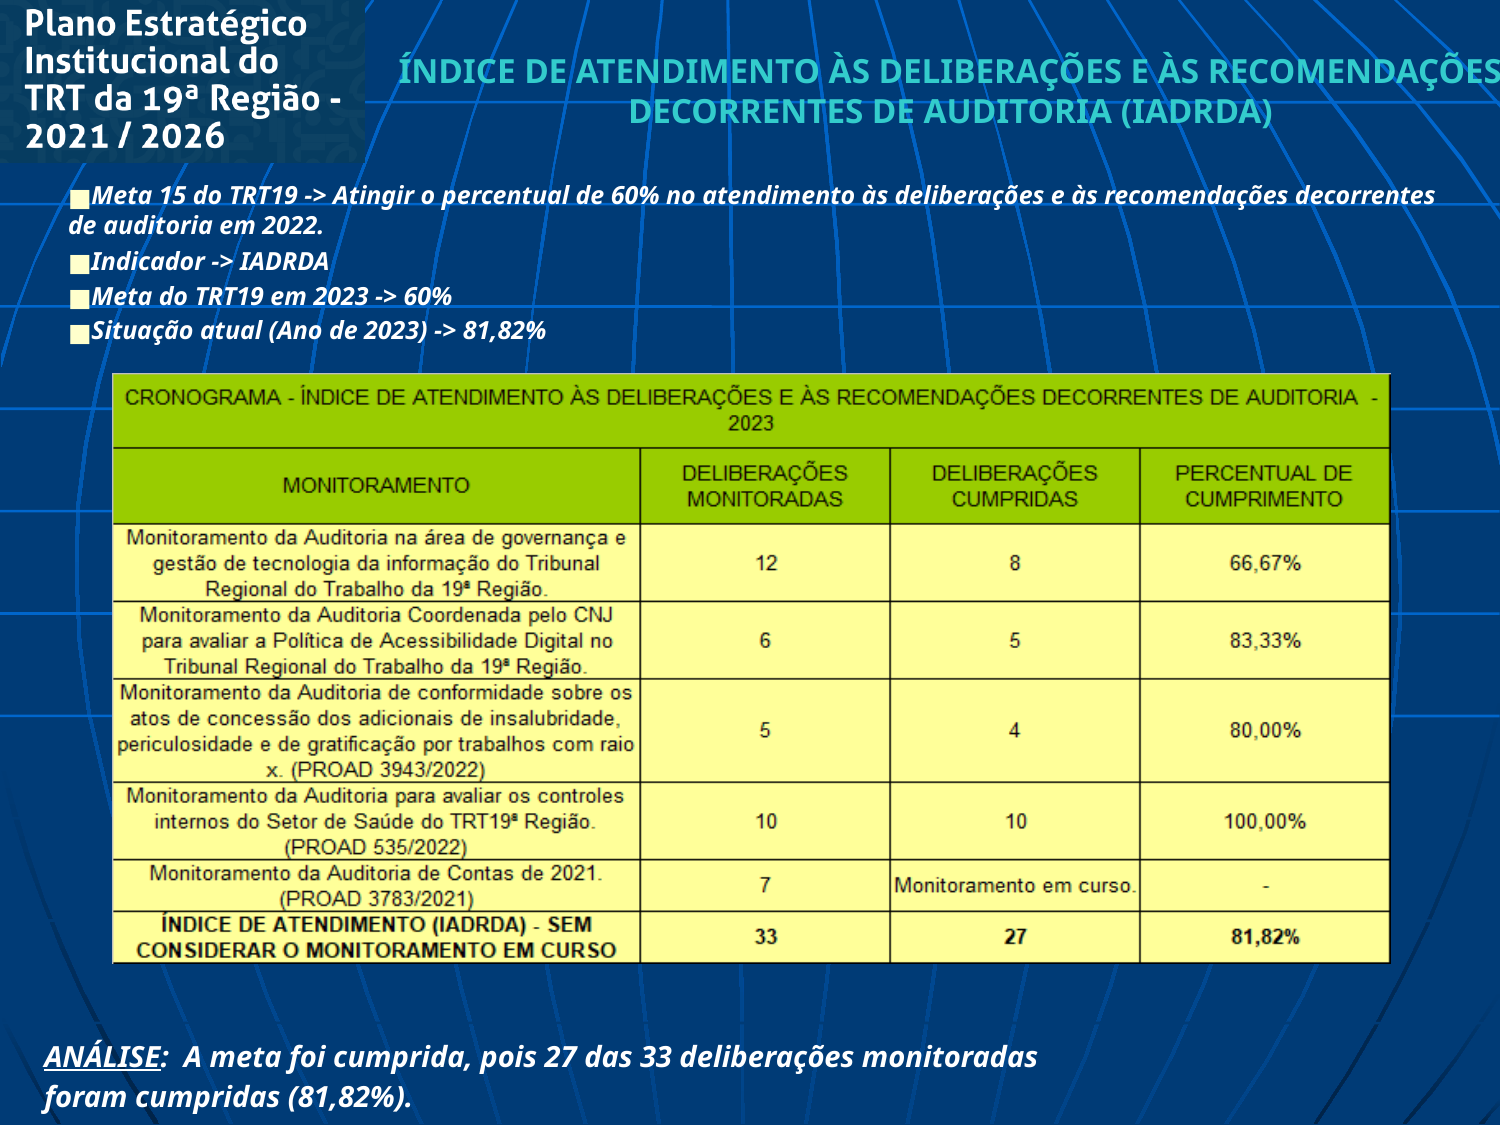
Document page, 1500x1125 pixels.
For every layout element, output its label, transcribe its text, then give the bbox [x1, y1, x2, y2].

text_box ANÁLISE: A meta foi cumprida, pois 27 das 33 deliberações monitoradas foram cumpridas (81,82%). [29, 1030, 1436, 1125]
picture [0, 0, 365, 163]
text_box ÍNDICE DE ATENDIMENTO ÀS DELIBERAÇÕES E ÀS RECOMENDAÇÕES DECORRENTES DE AUDITORIA (IADRDA) [365, 42, 1500, 138]
text_box Meta 15 do TRT19 -> Atingir o percentual de 60% no atendimento às deliberações e às recomendações decorrentes de auditoria em 2022. Indicador -> IADRDA Meta do TRT19 em 2023 -> 60% Situação atual (Ano de 2023) -> 81,82% [53, 172, 1459, 374]
picture [112, 373, 1391, 964]
